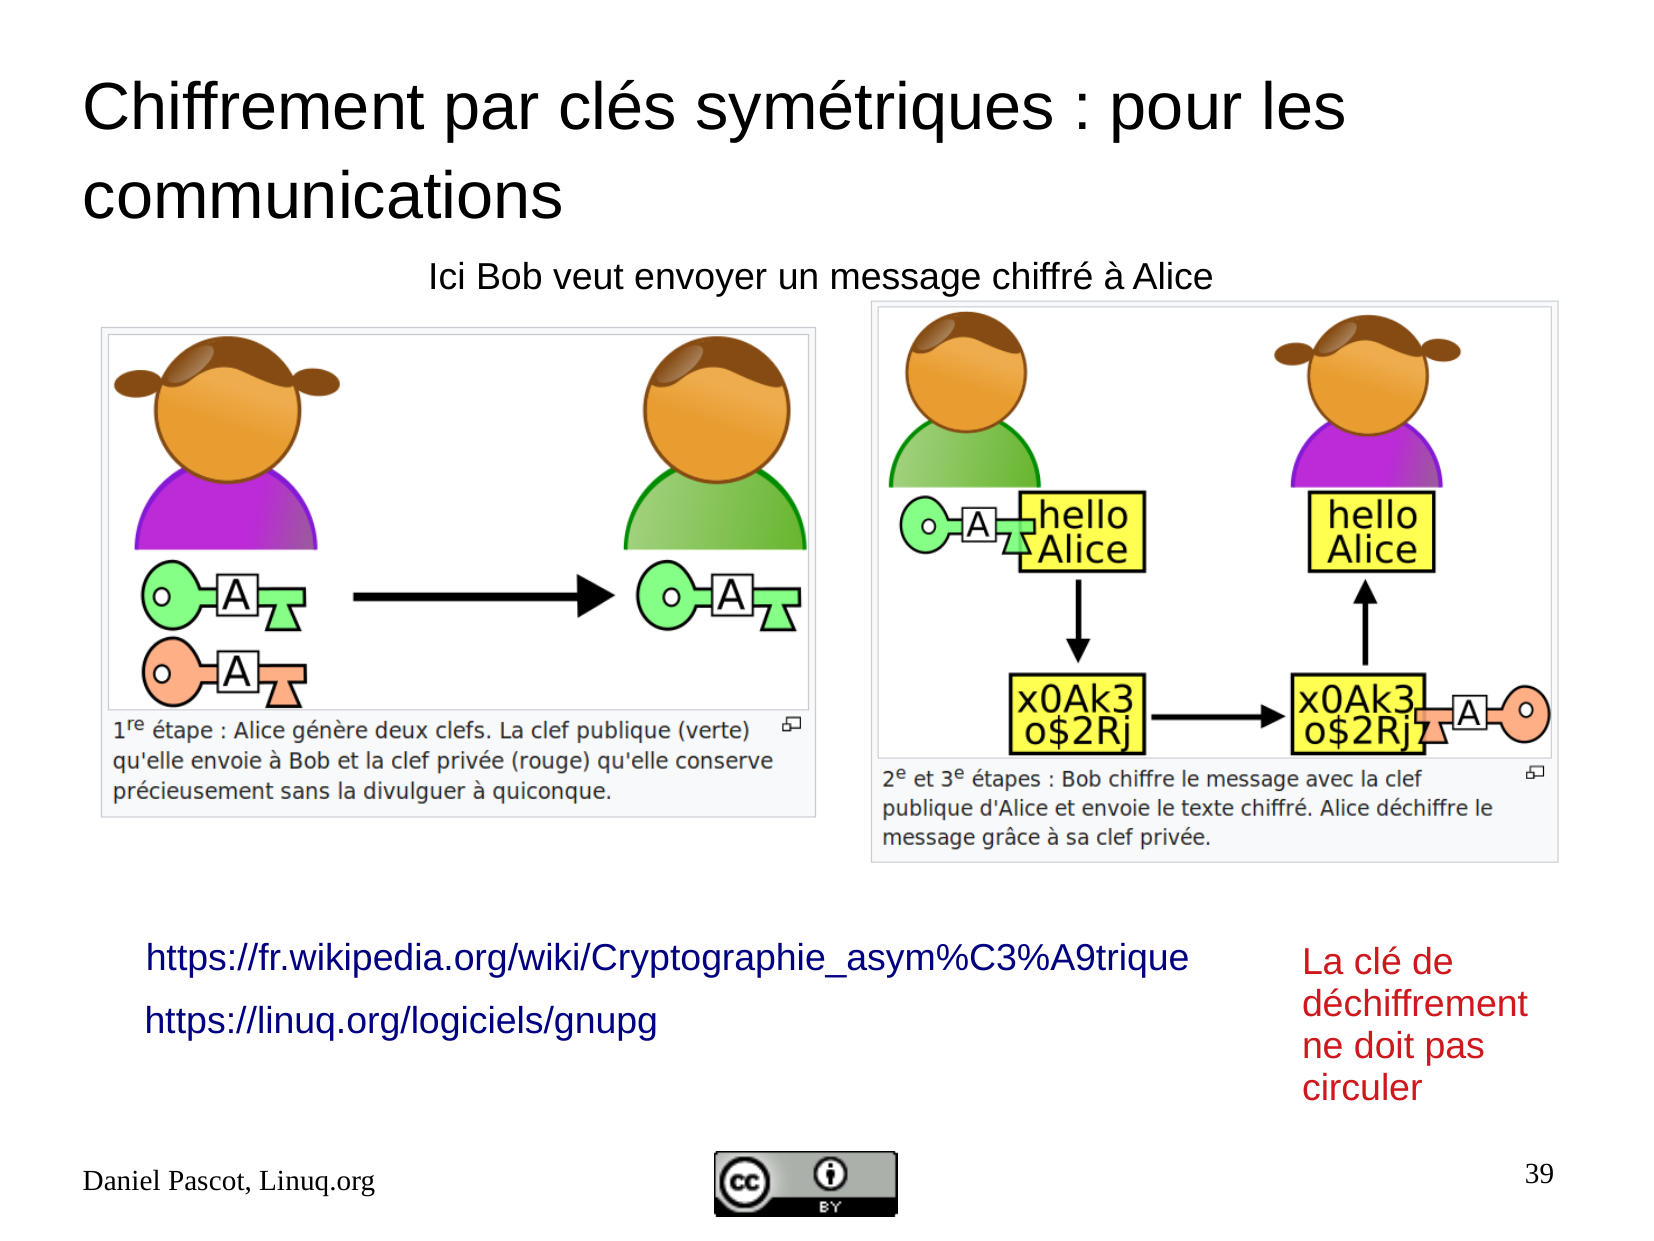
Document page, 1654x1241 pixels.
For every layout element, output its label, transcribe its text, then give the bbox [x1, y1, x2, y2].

title Chiffrement par clés symétriques : pour les communications [82, 49, 1654, 257]
text_box La clé de déchiffrement ne doit pas circuler [1287, 933, 1560, 1116]
text_box https://fr.wikipedia.org/wiki/Cryptographie_asym%C3%A9trique [131, 929, 1205, 987]
picture [862, 294, 1571, 875]
picture [94, 320, 822, 827]
text_box Ici Bob veut envoyer un message chiffré à Alice [413, 248, 1229, 305]
picture [714, 1151, 898, 1217]
text_box https://linuq.org/logiciels/gnupg [129, 992, 674, 1049]
